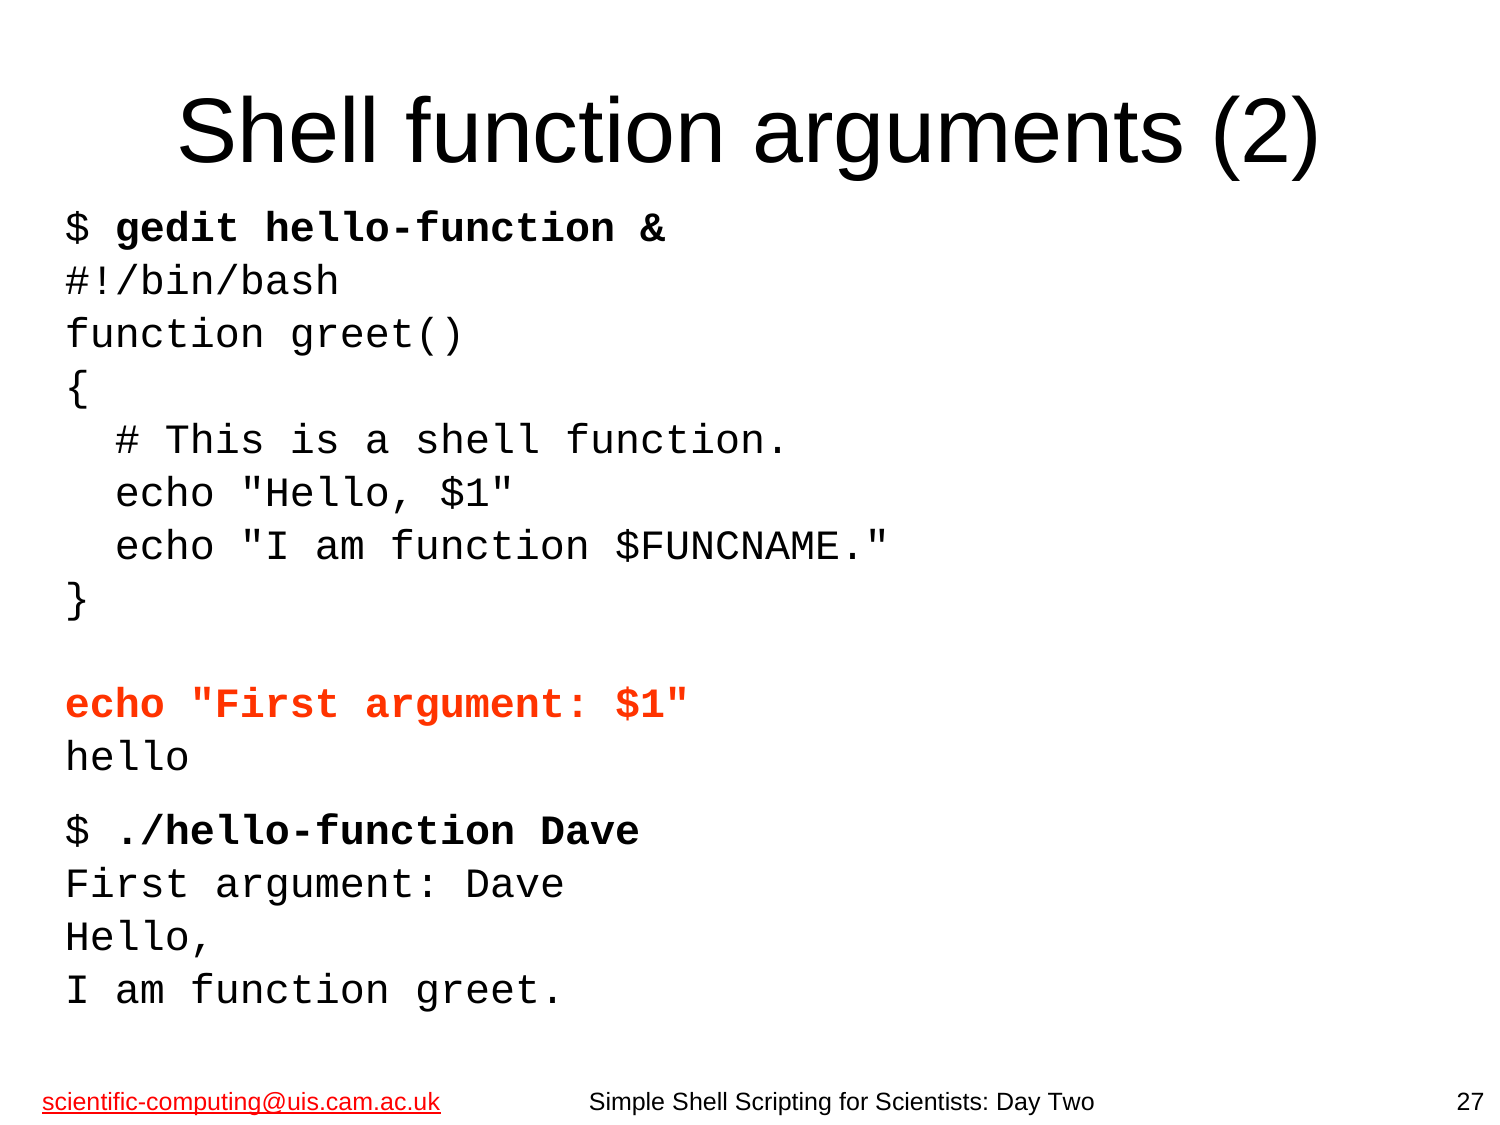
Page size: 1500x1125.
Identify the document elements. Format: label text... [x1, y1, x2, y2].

list $ gedit hello-function & #!/bin/bash function greet() { # This is a shell function. echo "Hello, $1" echo "I am function $FUNCNAME." } echo "First argument: $1" hello $ ./hello-function Dave First argument: Dave Hello, I am function greet. [50, 199, 1450, 1063]
title Shell function arguments (2) [99, 62, 1401, 199]
